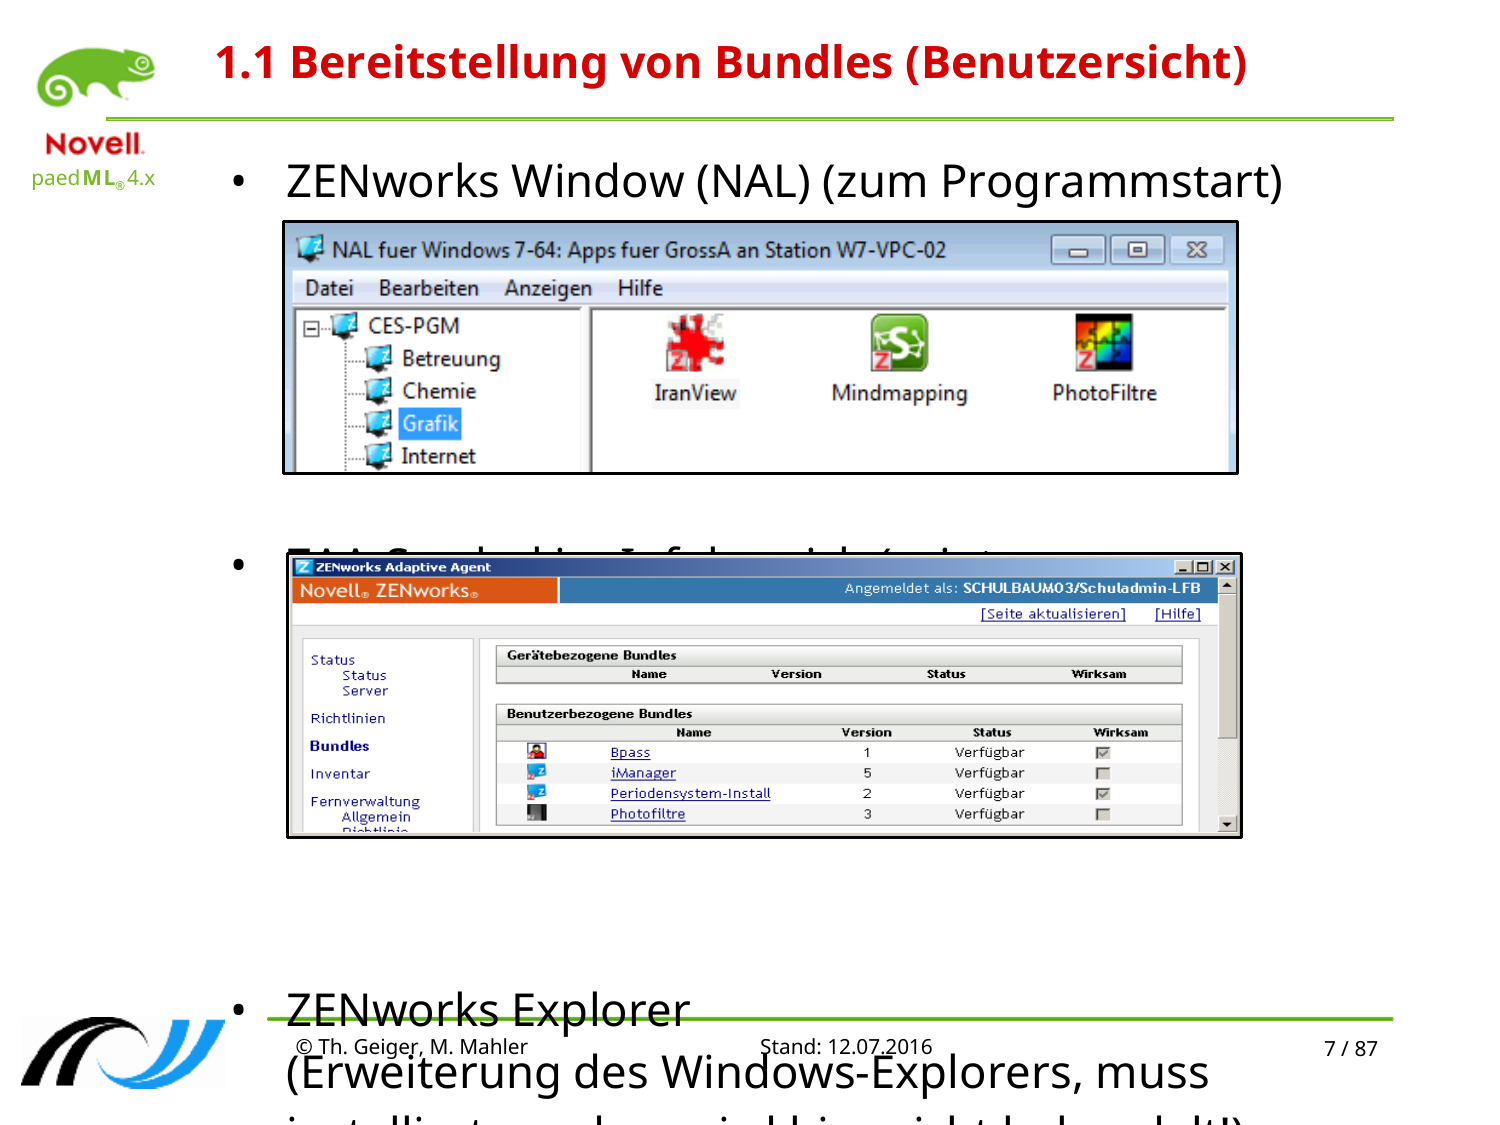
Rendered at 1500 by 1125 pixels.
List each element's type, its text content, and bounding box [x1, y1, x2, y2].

picture [24, 32, 167, 175]
picture [289, 555, 1241, 836]
picture [284, 223, 1236, 473]
list ZENworks Window (NAL) (zum Programmstart) ZAA-Symbol im Infobereich (zeigt nur Eigenschaften) ZENworks Explorer (Erweiterung des Windows-Explorers, muss installiert werden, wird hier nicht behandelt!) [230, 149, 1388, 1002]
title 1.1 Bereitstellung von Bundles (Benutzersicht) [214, 16, 1393, 108]
picture [21, 1017, 225, 1089]
